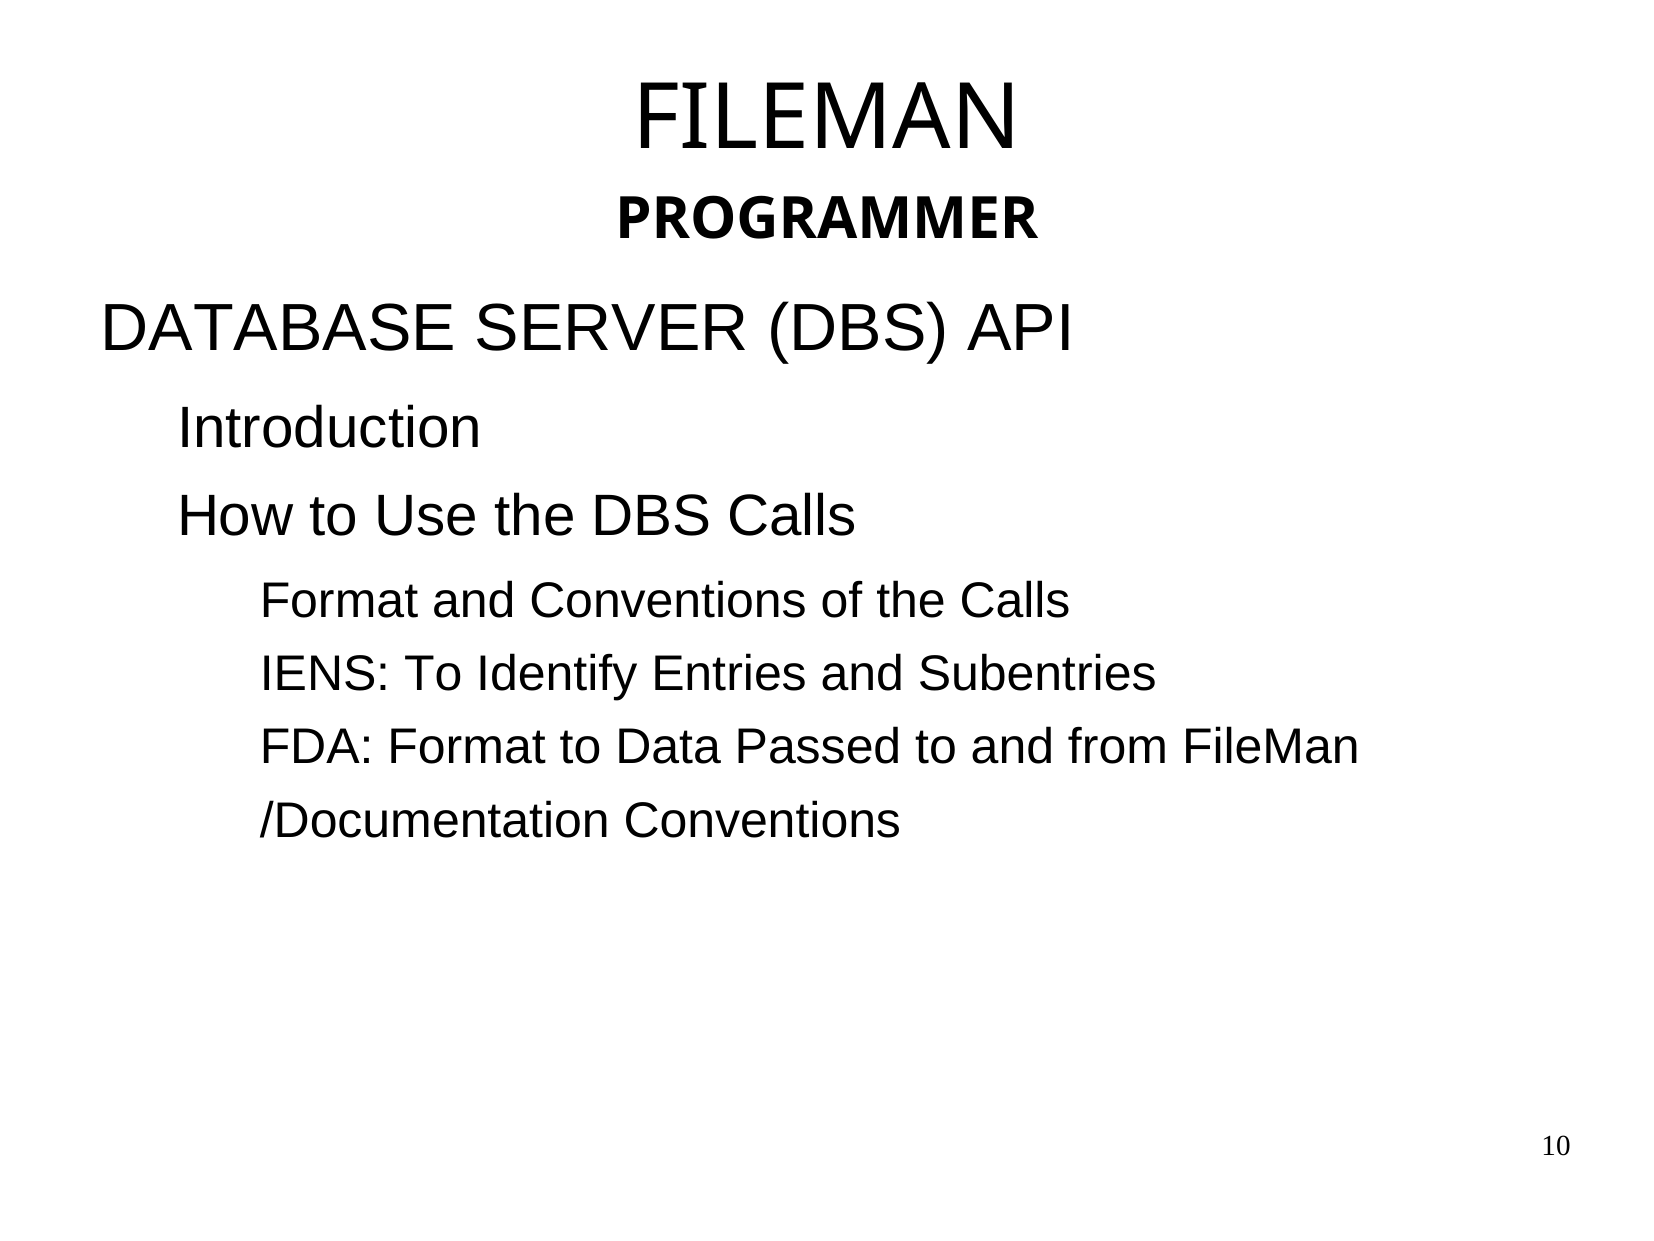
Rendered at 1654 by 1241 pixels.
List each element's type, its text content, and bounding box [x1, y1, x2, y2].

list DATABASE SERVER (DBS) API Introduction How to Use the DBS Calls Format and Conventions of the Calls IENS: To Identify Entries and Subentries FDA: Format to Data Passed to and from FileMan /Documentation Conventions [82, 290, 1571, 1094]
title FILEMAN PROGRAMMER [82, 47, 1571, 259]
